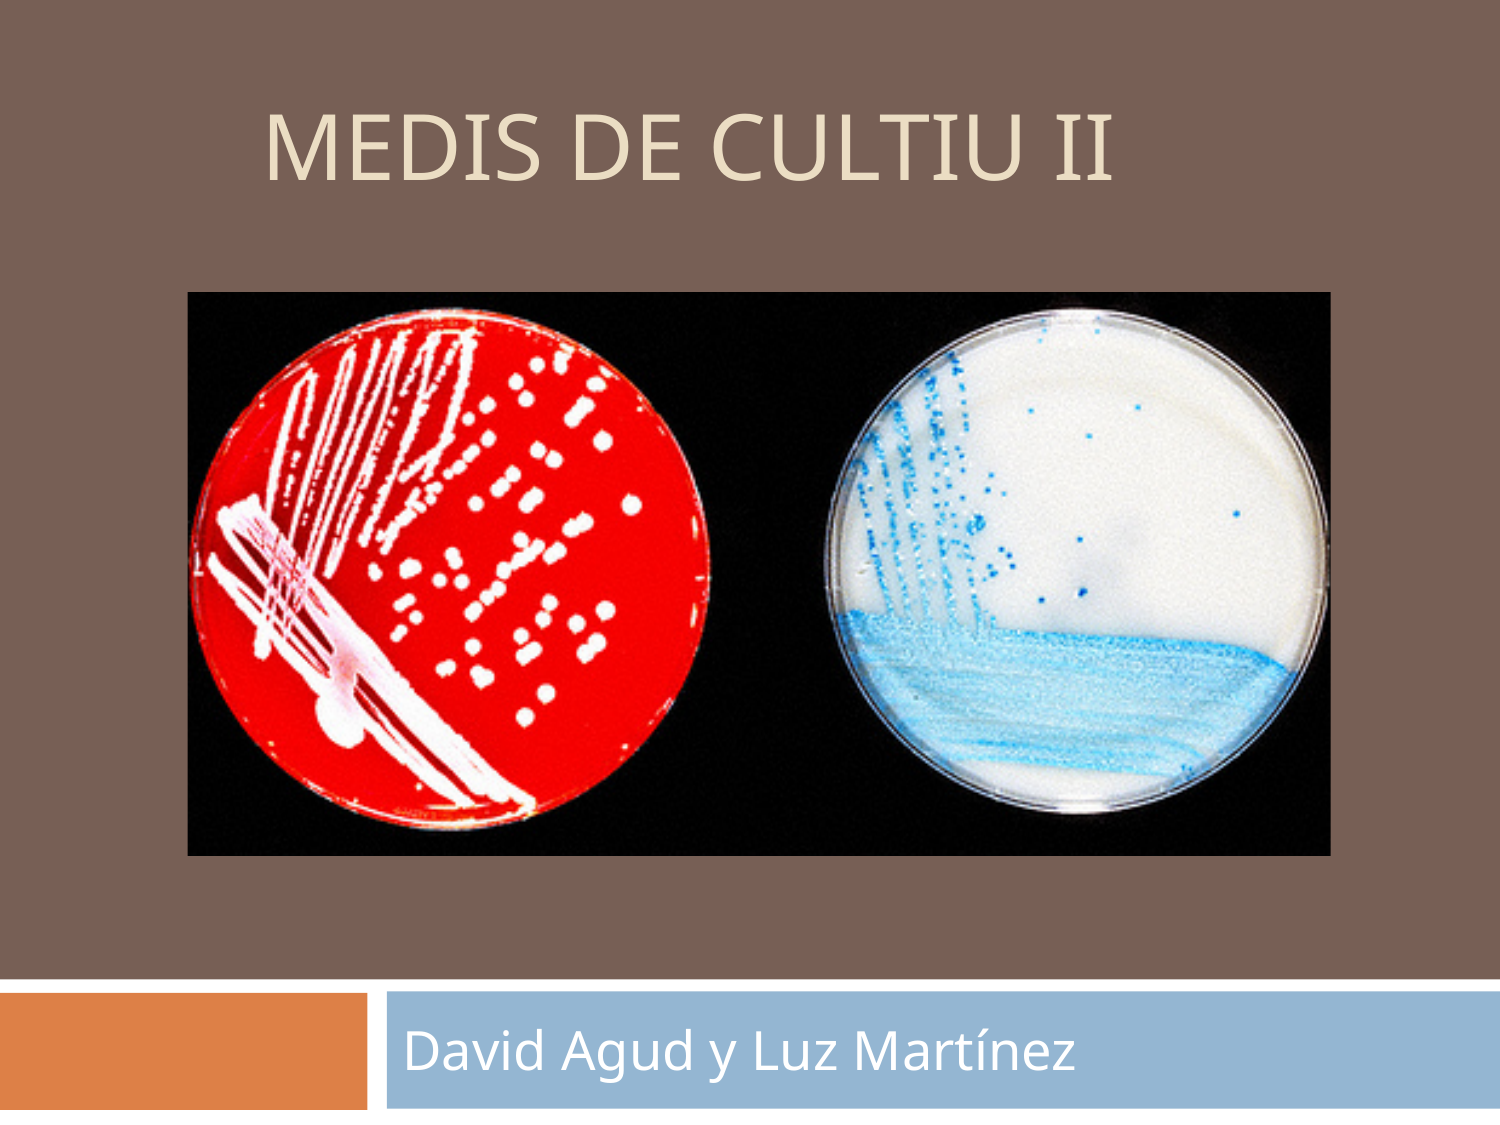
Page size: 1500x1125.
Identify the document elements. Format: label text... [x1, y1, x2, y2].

text_box David Agud y Luz Martínez [387, 992, 1488, 1105]
picture [187, 292, 1331, 856]
title MEDIS DE CULTIU II [246, 58, 1309, 207]
